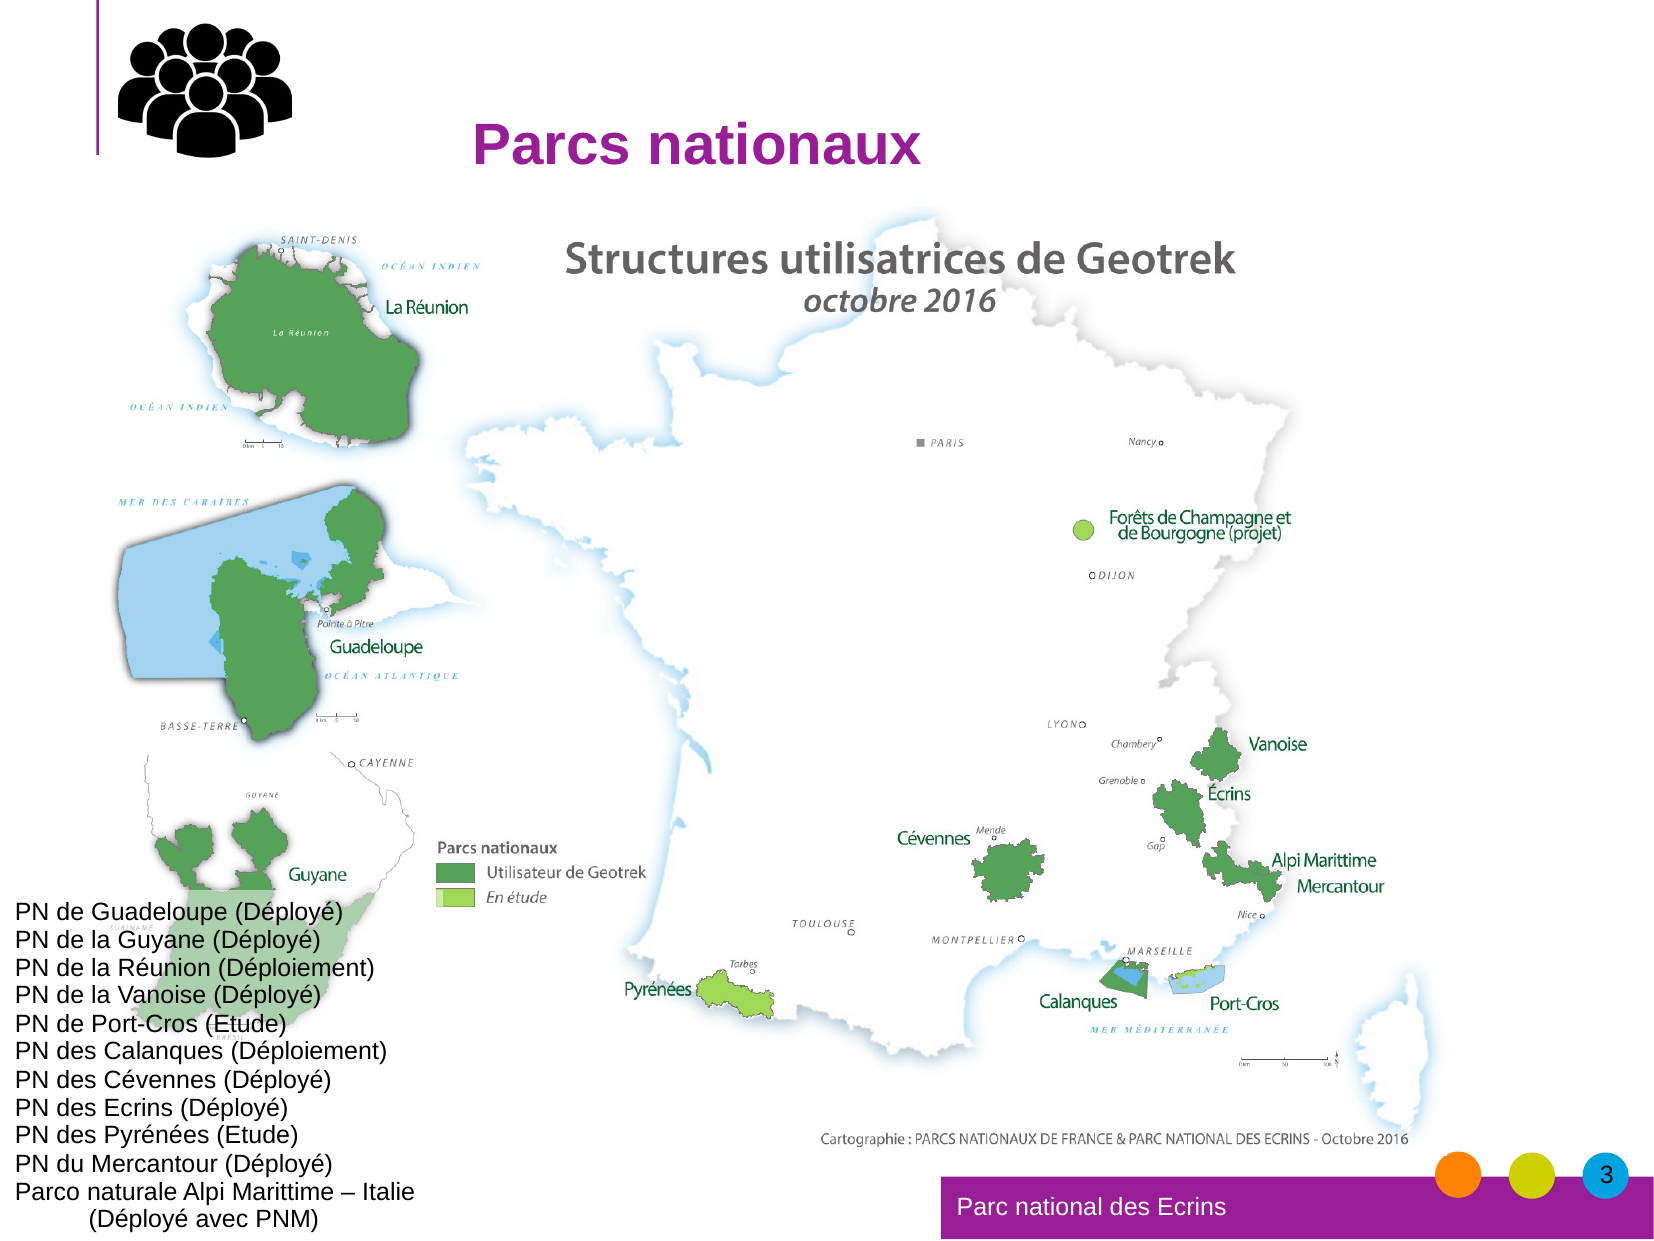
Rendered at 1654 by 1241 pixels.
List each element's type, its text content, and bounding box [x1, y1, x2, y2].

text_box PN de Guadeloupe (Déployé) PN de la Guyane (Déployé) PN de la Réunion (Déploiement) PN de la Vanoise (Déployé) PN de Port-Cros (Etude) PN des Calanques (Déploiement) PN des Cévennes (Déployé) PN des Ecrins (Déployé) PN des Pyrénées (Etude) PN du Mercantour (Déployé) Parco naturale Alpi Marittime – Italie (Déployé avec PNM) [0, 889, 443, 1241]
picture [88, 206, 1447, 1156]
title Parcs nationaux [472, 29, 1241, 178]
picture [118, 3, 292, 178]
